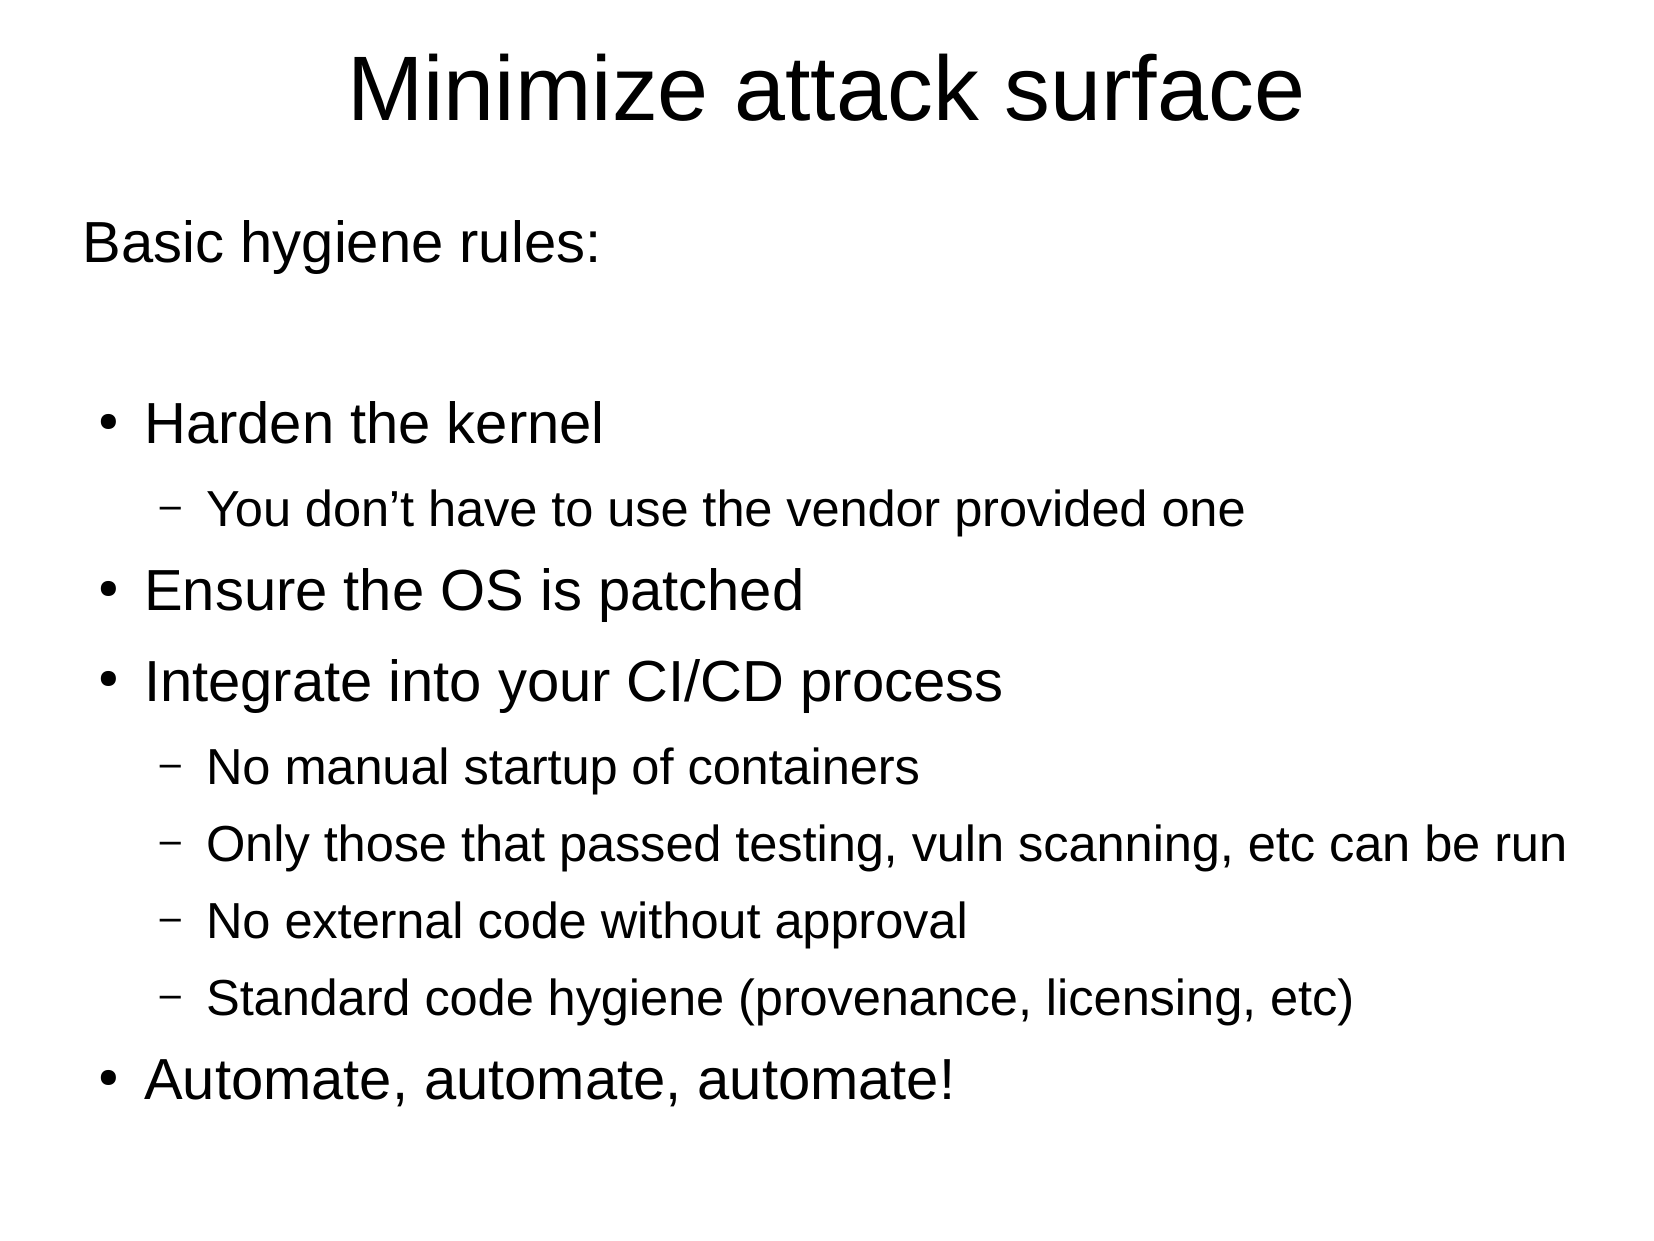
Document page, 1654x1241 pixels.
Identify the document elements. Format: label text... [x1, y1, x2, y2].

title Minimize attack surface [82, 13, 1571, 166]
list Basic hygiene rules: Harden the kernel You don’t have to use the vendor provided one Ensure the OS is patched Integrate into your CI/CD process No manual startup of containers Only those that passed testing, vuln scanning, etc can be run No external code without approval Standard code hygiene (provenance, licensing, etc) Automate, automate, automate! [82, 210, 1571, 1171]
